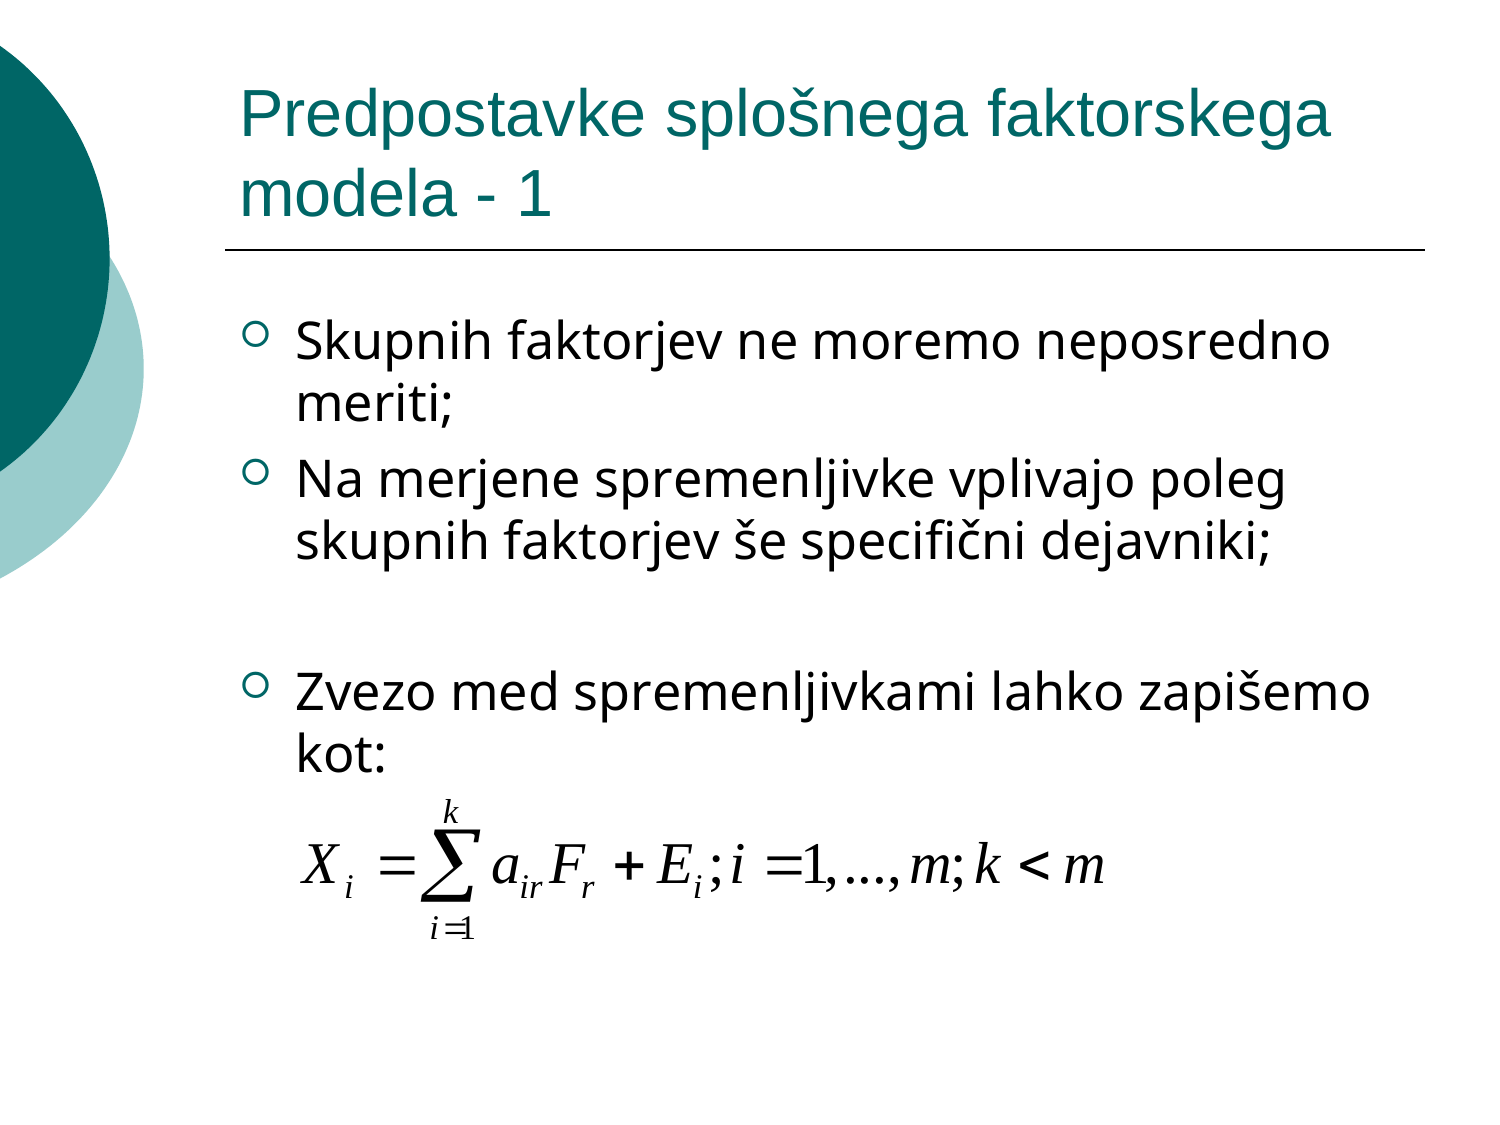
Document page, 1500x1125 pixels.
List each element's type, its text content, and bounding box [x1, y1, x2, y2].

title Predpostavke splošnega faktorskega modela - 1 [224, 49, 1425, 237]
chart [289, 784, 1117, 953]
list Skupnih faktorjev ne moremo neposredno meriti; Na merjene spremenljivke vplivajo poleg skupnih faktorjev še specifični dejavniki; Zvezo med spremenljivkami lahko zapišemo kot: [224, 299, 1424, 975]
